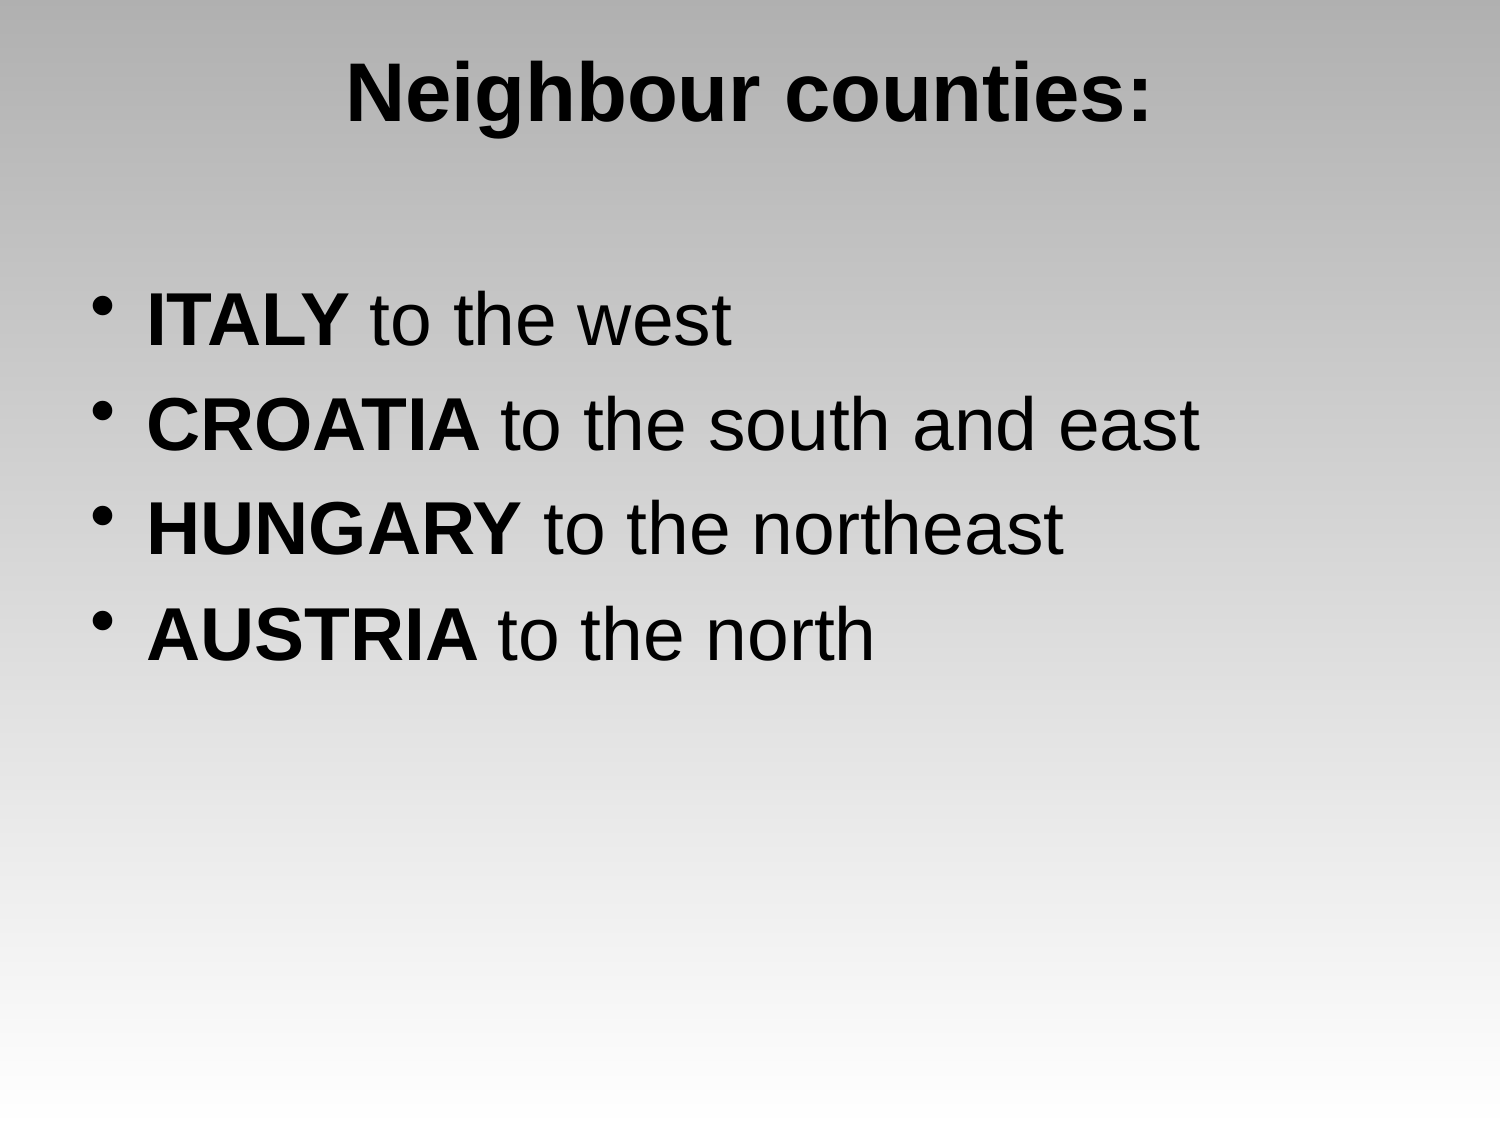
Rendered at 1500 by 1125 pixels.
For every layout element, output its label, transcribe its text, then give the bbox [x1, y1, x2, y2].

list ITALY to the west CROATIA to the south and east HUNGARY to the northeast AUSTRIA to the north [75, 262, 1425, 1005]
title Neighbour counties: [75, 45, 1425, 232]
